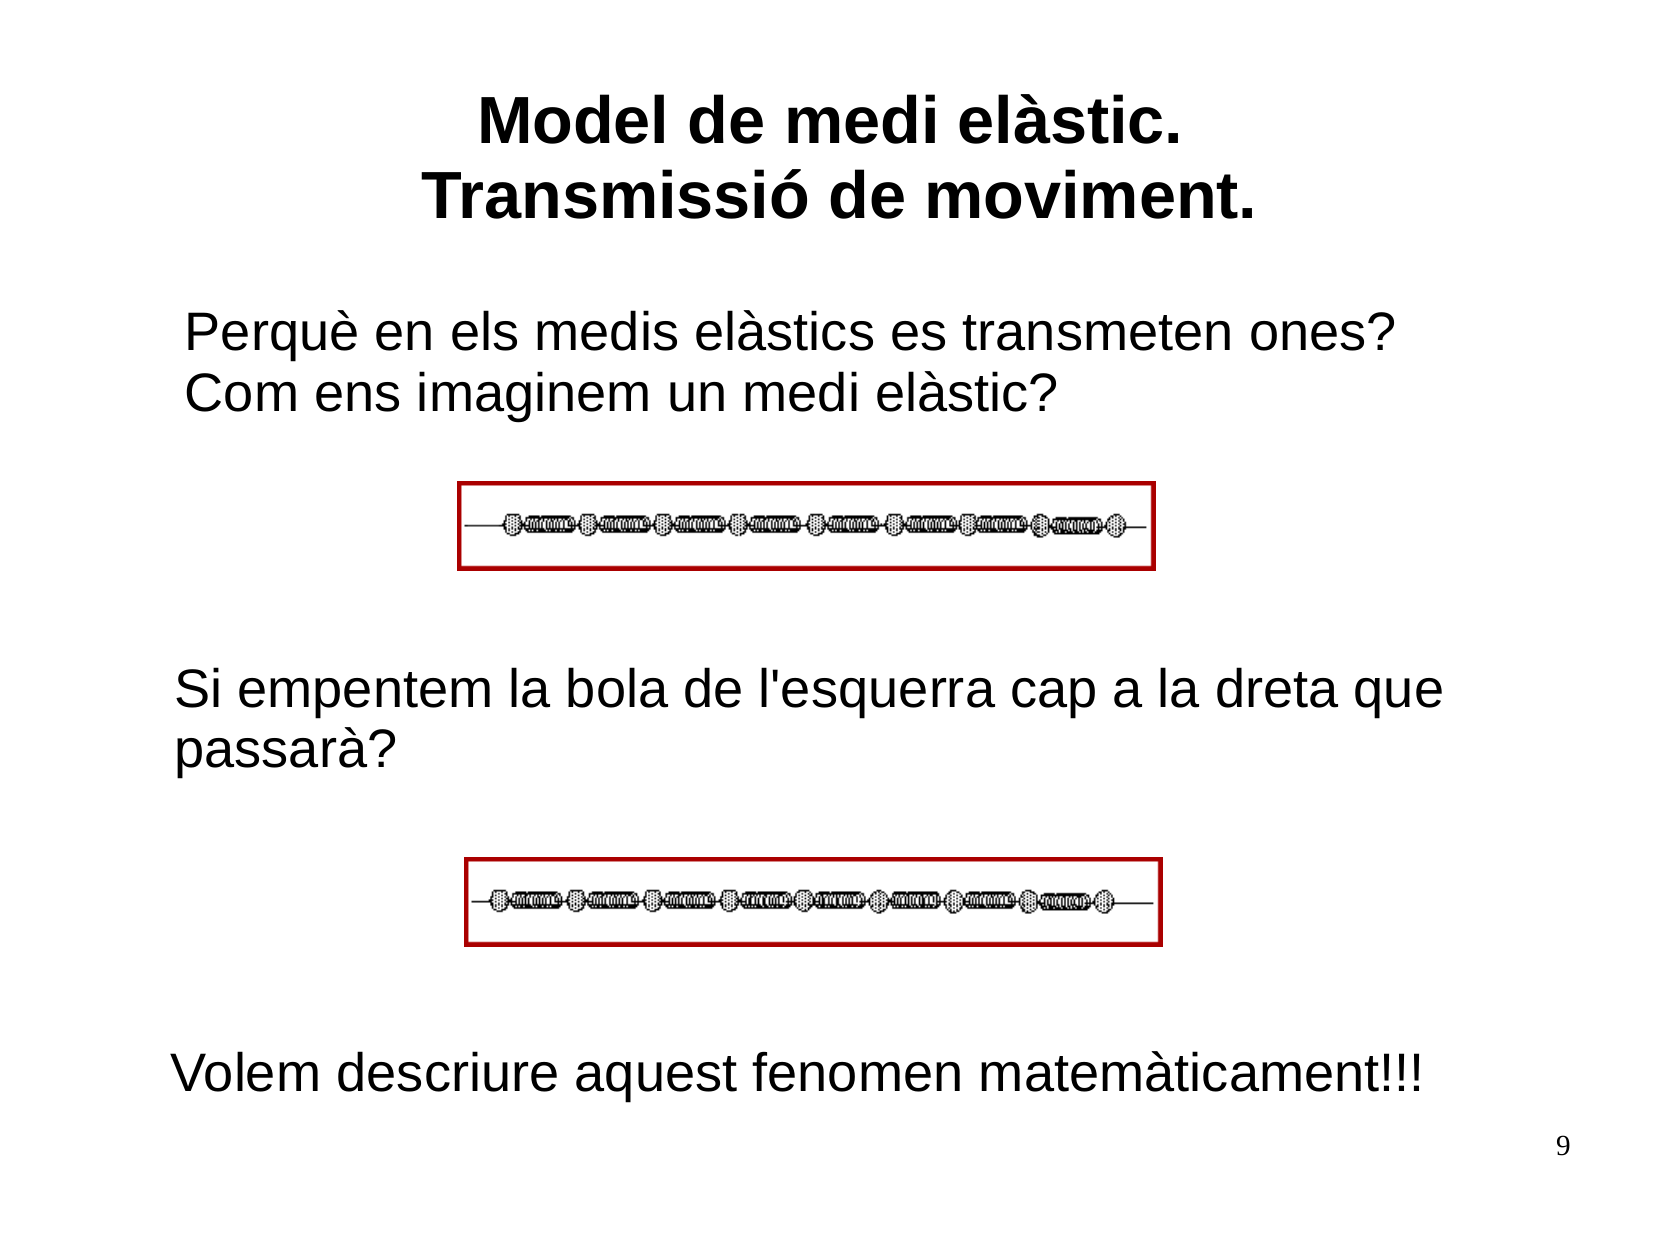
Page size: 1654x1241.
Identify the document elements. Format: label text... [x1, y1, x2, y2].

text_box Model de medi elàstic. Transmissió de moviment. [141, 76, 1538, 241]
picture [457, 481, 1156, 571]
text_box Si empentem la bola de l'esquerra cap a la dreta que passarà? [159, 650, 1492, 787]
picture [464, 857, 1163, 947]
text_box Volem descriure aquest fenomen matemàticament!!! [155, 1034, 1467, 1111]
text_box Perquè en els medis elàstics es transmeten ones? Com ens imaginem un medi elàstic? [170, 294, 1510, 430]
